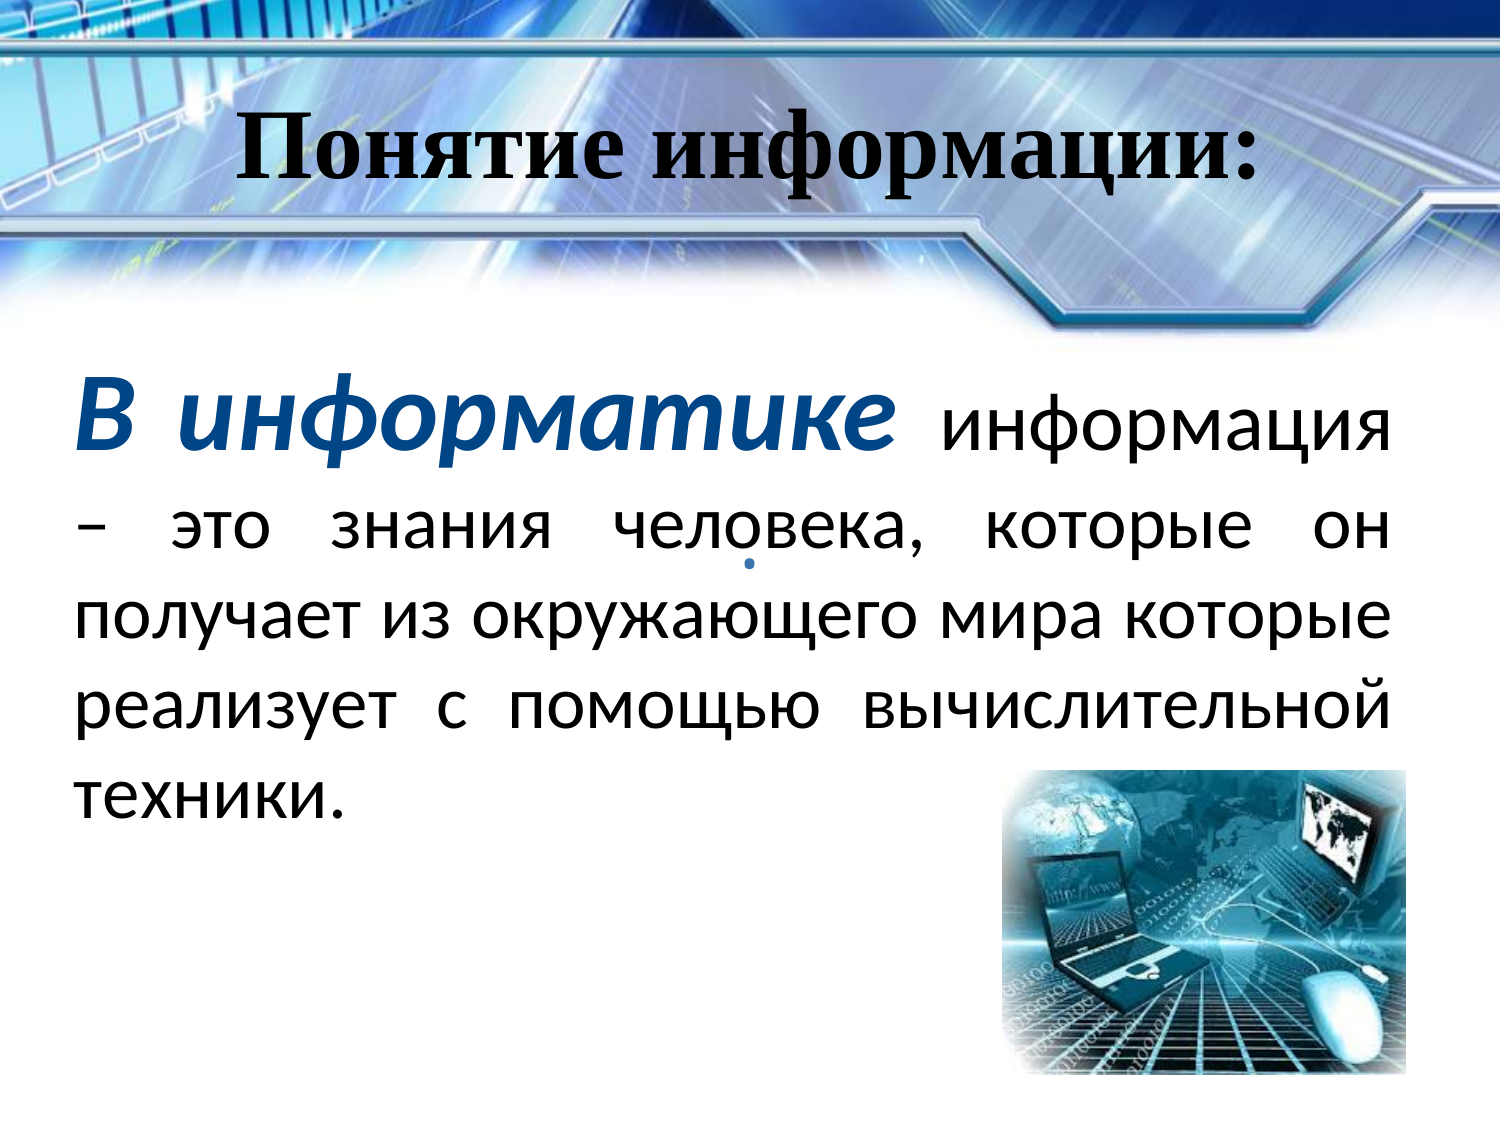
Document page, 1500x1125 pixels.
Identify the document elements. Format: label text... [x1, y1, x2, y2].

list В информатике информация – это знания человека, которые он получает из окружающего мира которые реализует с помощью вычислительной техники. [59, 330, 1410, 1038]
title Понятие информации: [75, 45, 1426, 233]
text_box • [728, 532, 772, 593]
picture [0, 0, 1500, 1125]
